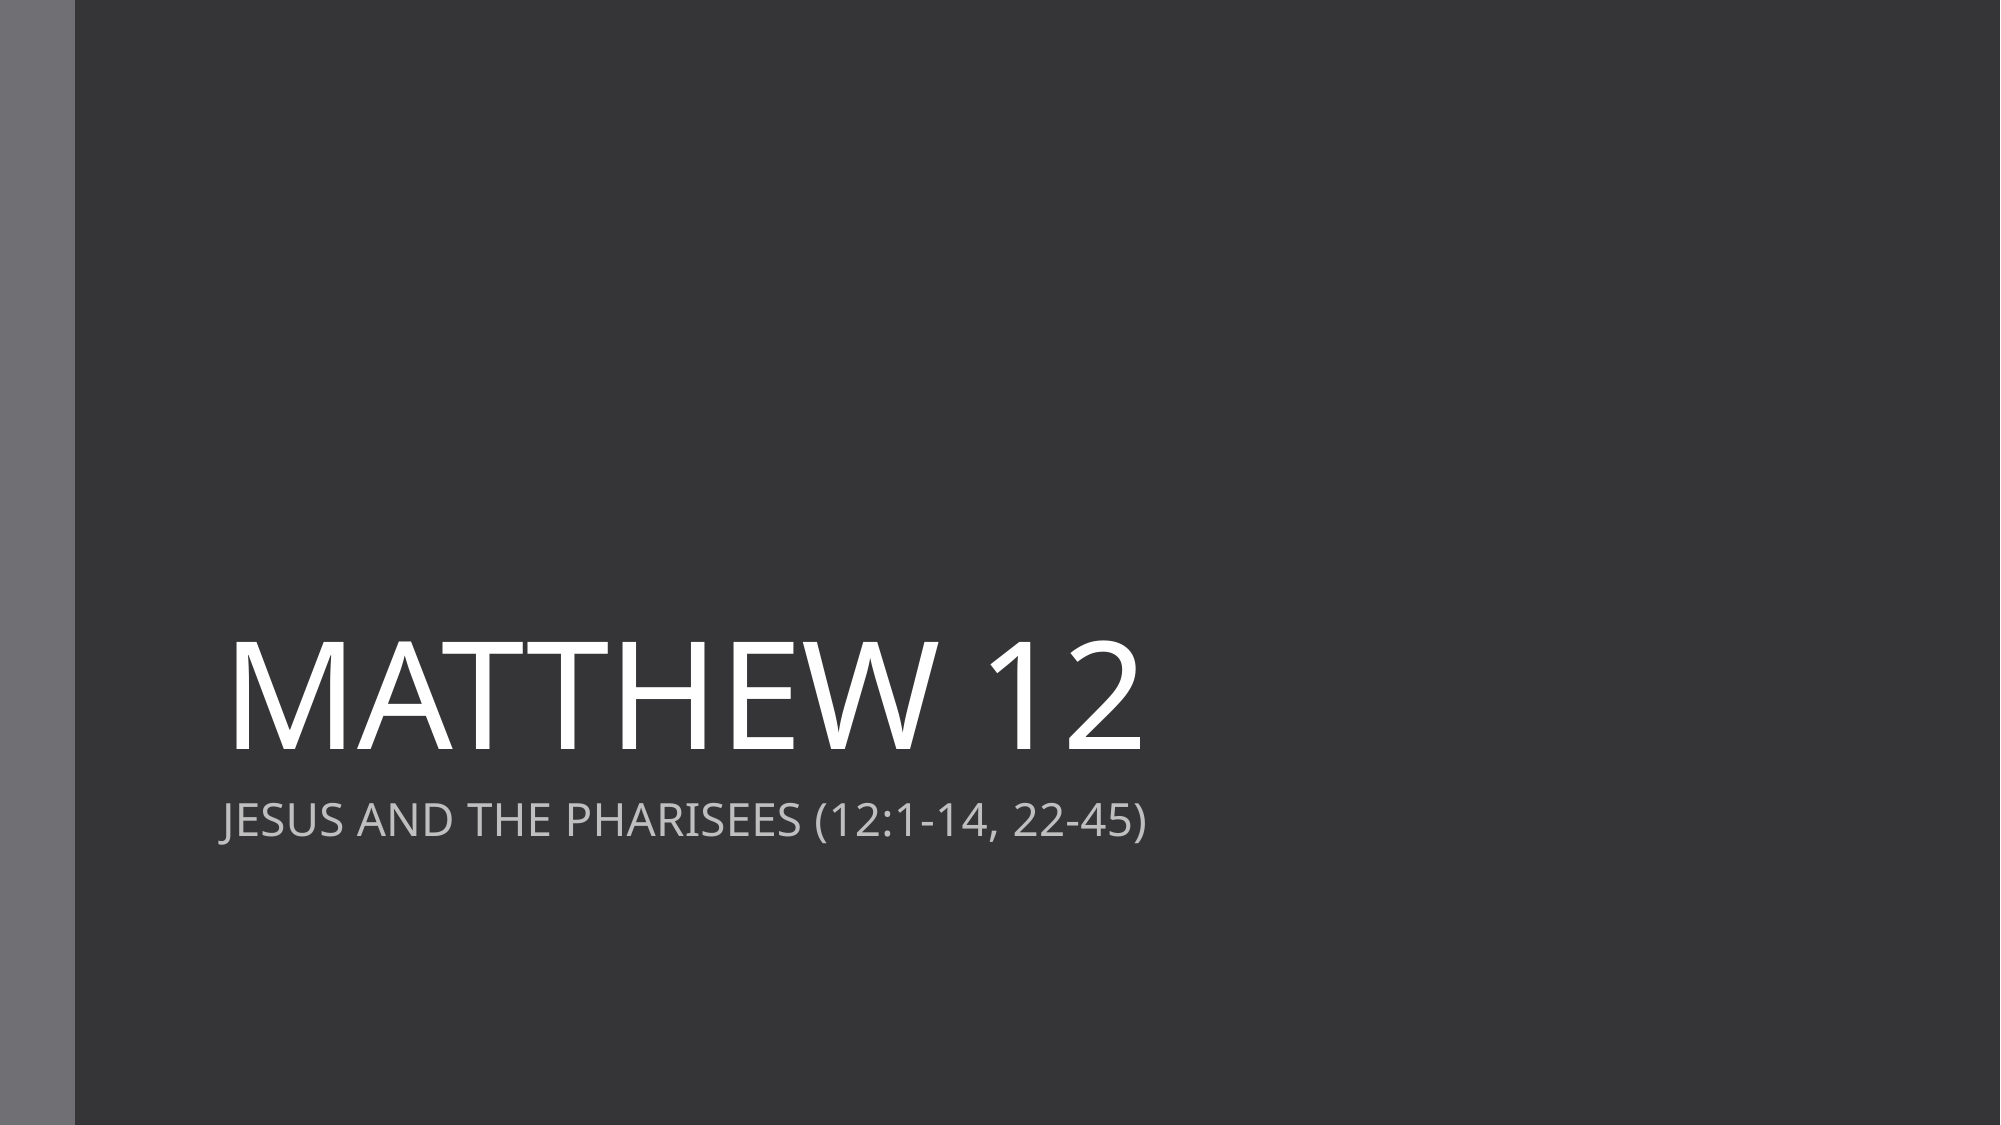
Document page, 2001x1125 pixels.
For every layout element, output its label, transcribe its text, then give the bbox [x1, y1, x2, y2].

subtitle JESUS AND THE PHARISEES (12:1-14, 22-45) [206, 787, 1752, 1066]
title MATTHEW 12 [206, 124, 1752, 787]
